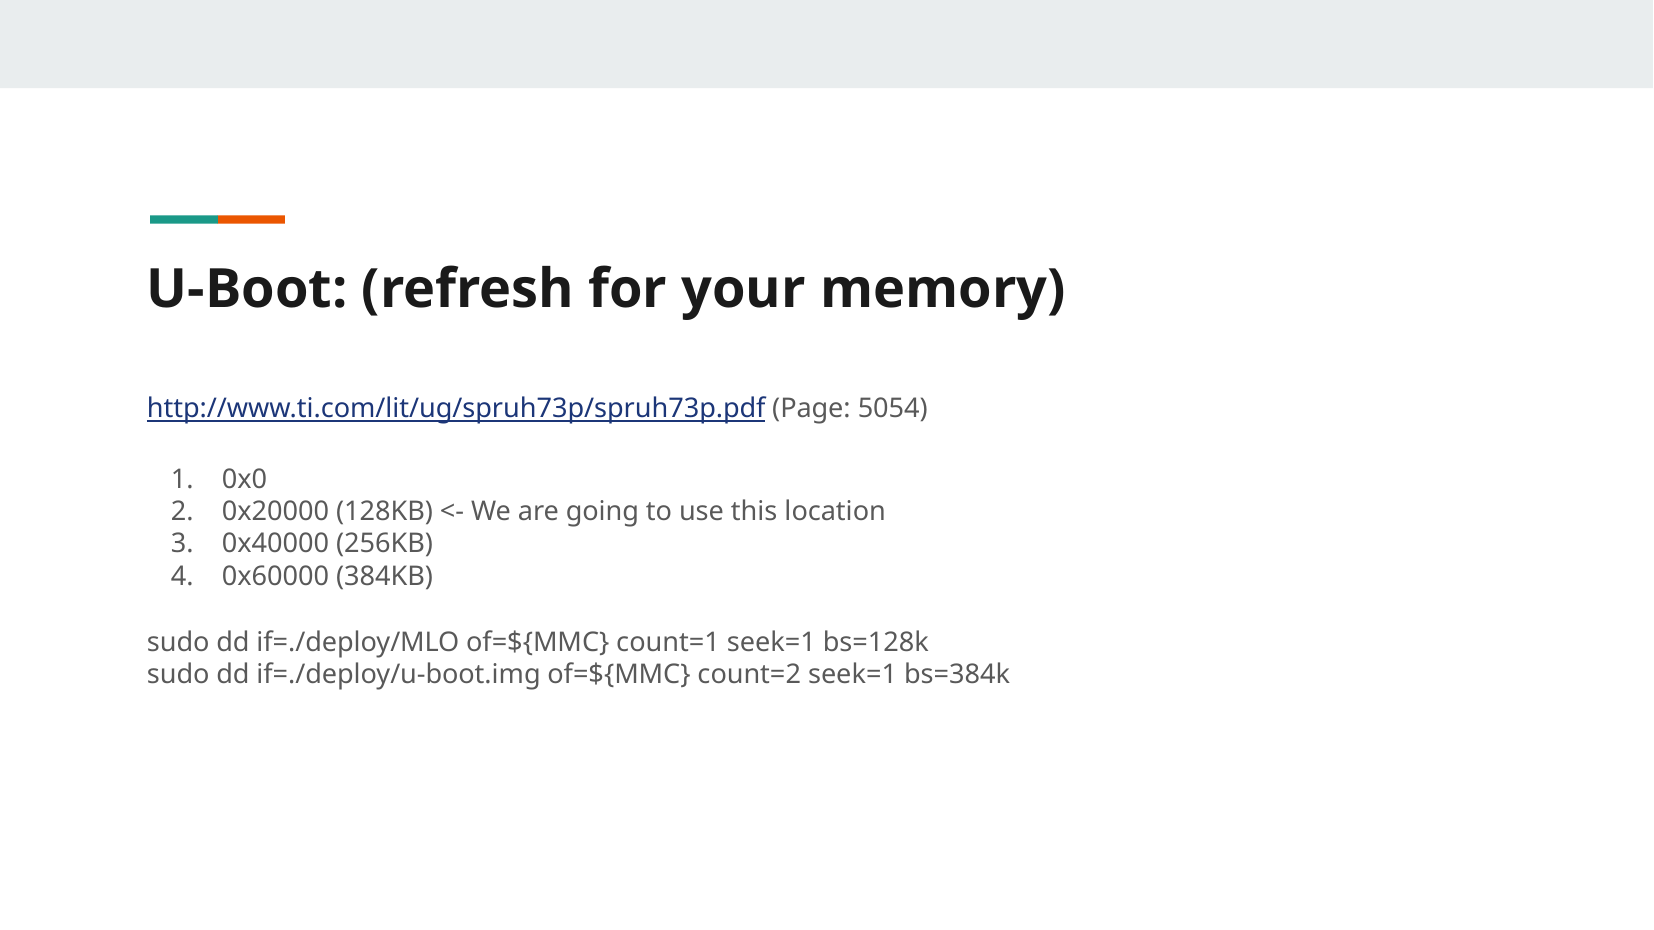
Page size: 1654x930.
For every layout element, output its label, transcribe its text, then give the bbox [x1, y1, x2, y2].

title U-Boot: (refresh for your memory) [131, 238, 1522, 336]
list http://www.ti.com/lit/ug/spruh73p/spruh73p.pdf (Page: 5054) 0x0 0x20000 (128KB) <- We are going to use this location 0x40000 (256KB) 0x60000 (384KB) sudo dd if=./deploy/MLO of=${MMC} count=1 seek=1 bs=128k sudo dd if=./deploy/u-boot.img of=${MMC} count=2 seek=1 bs=384k [131, 375, 1522, 785]
